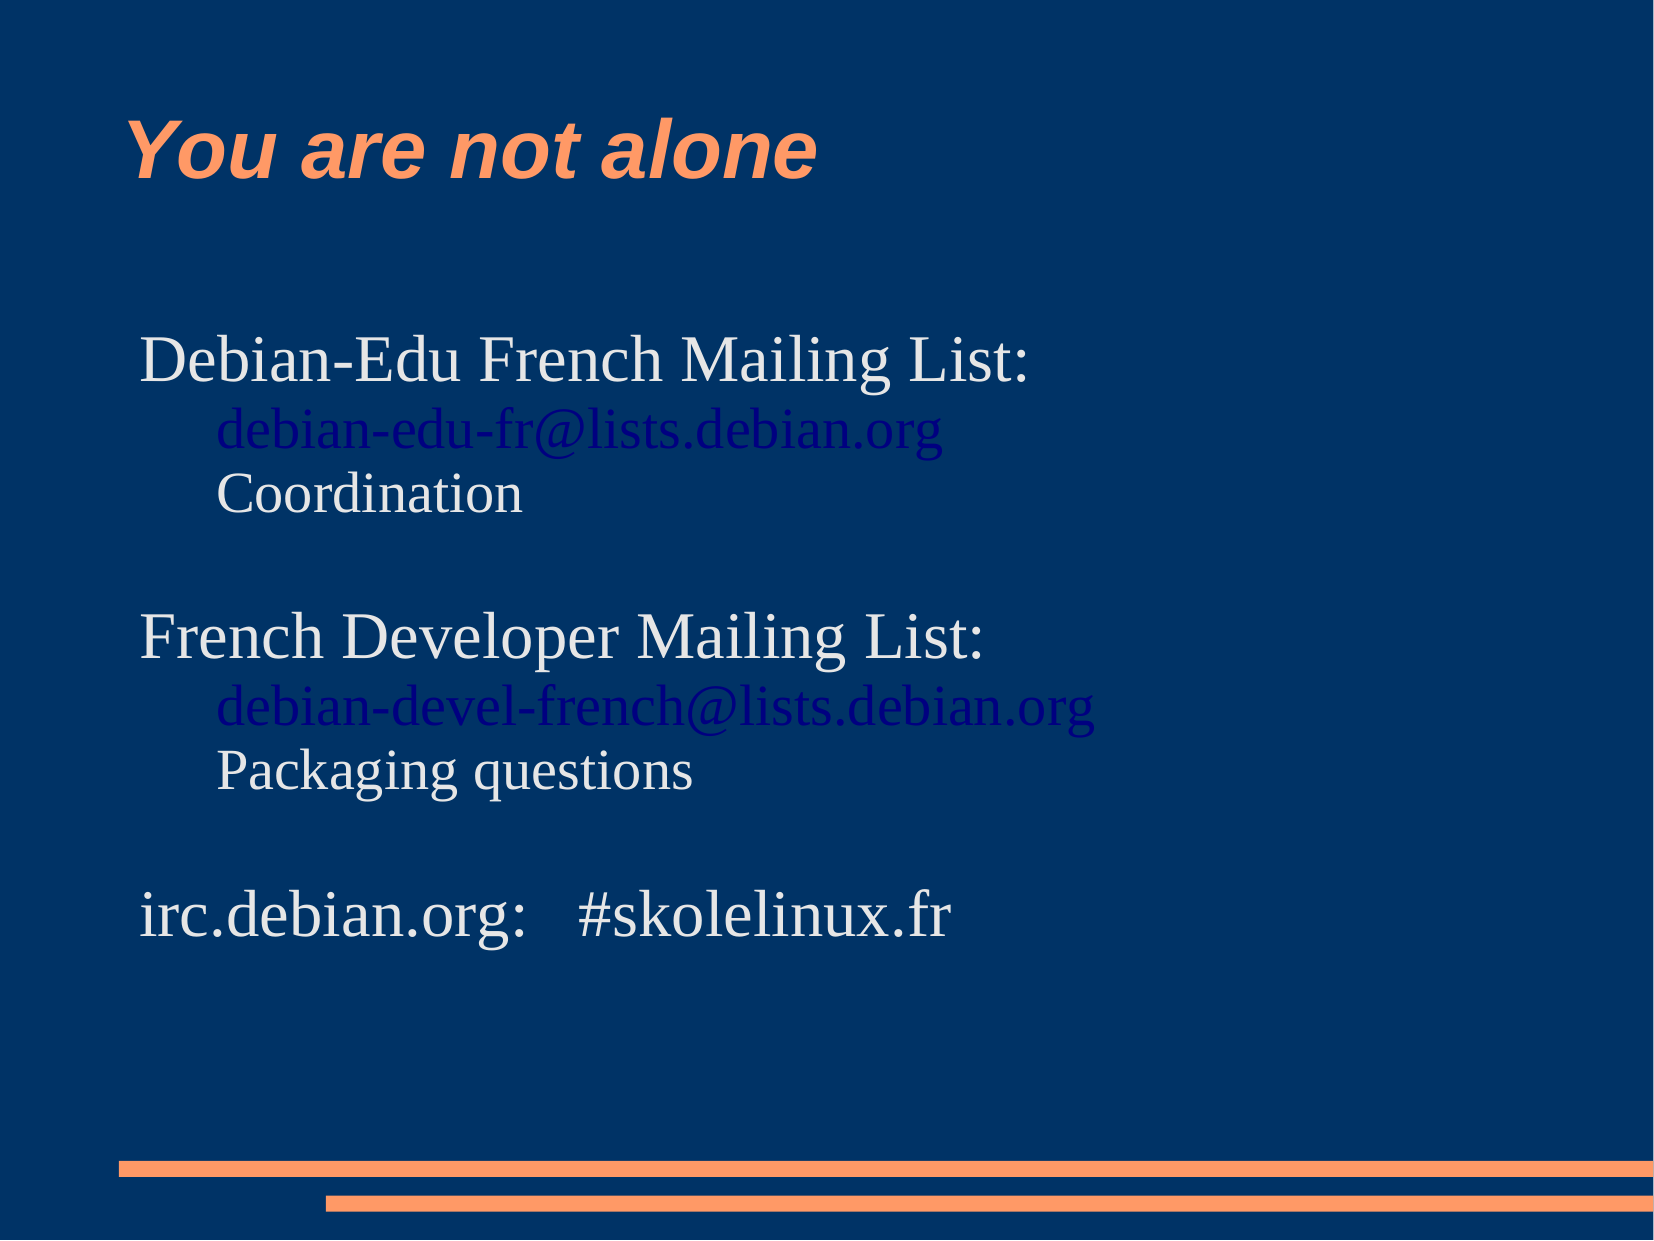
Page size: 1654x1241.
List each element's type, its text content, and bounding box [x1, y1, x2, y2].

list Debian-Edu French Mailing List: debian-edu-fr@lists.debian.org Coordination French Developer Mailing List: debian-devel-french@lists.debian.org Packaging questions irc.debian.org: #skolelinux.fr [121, 322, 1561, 1118]
title You are not alone [121, 53, 1534, 247]
